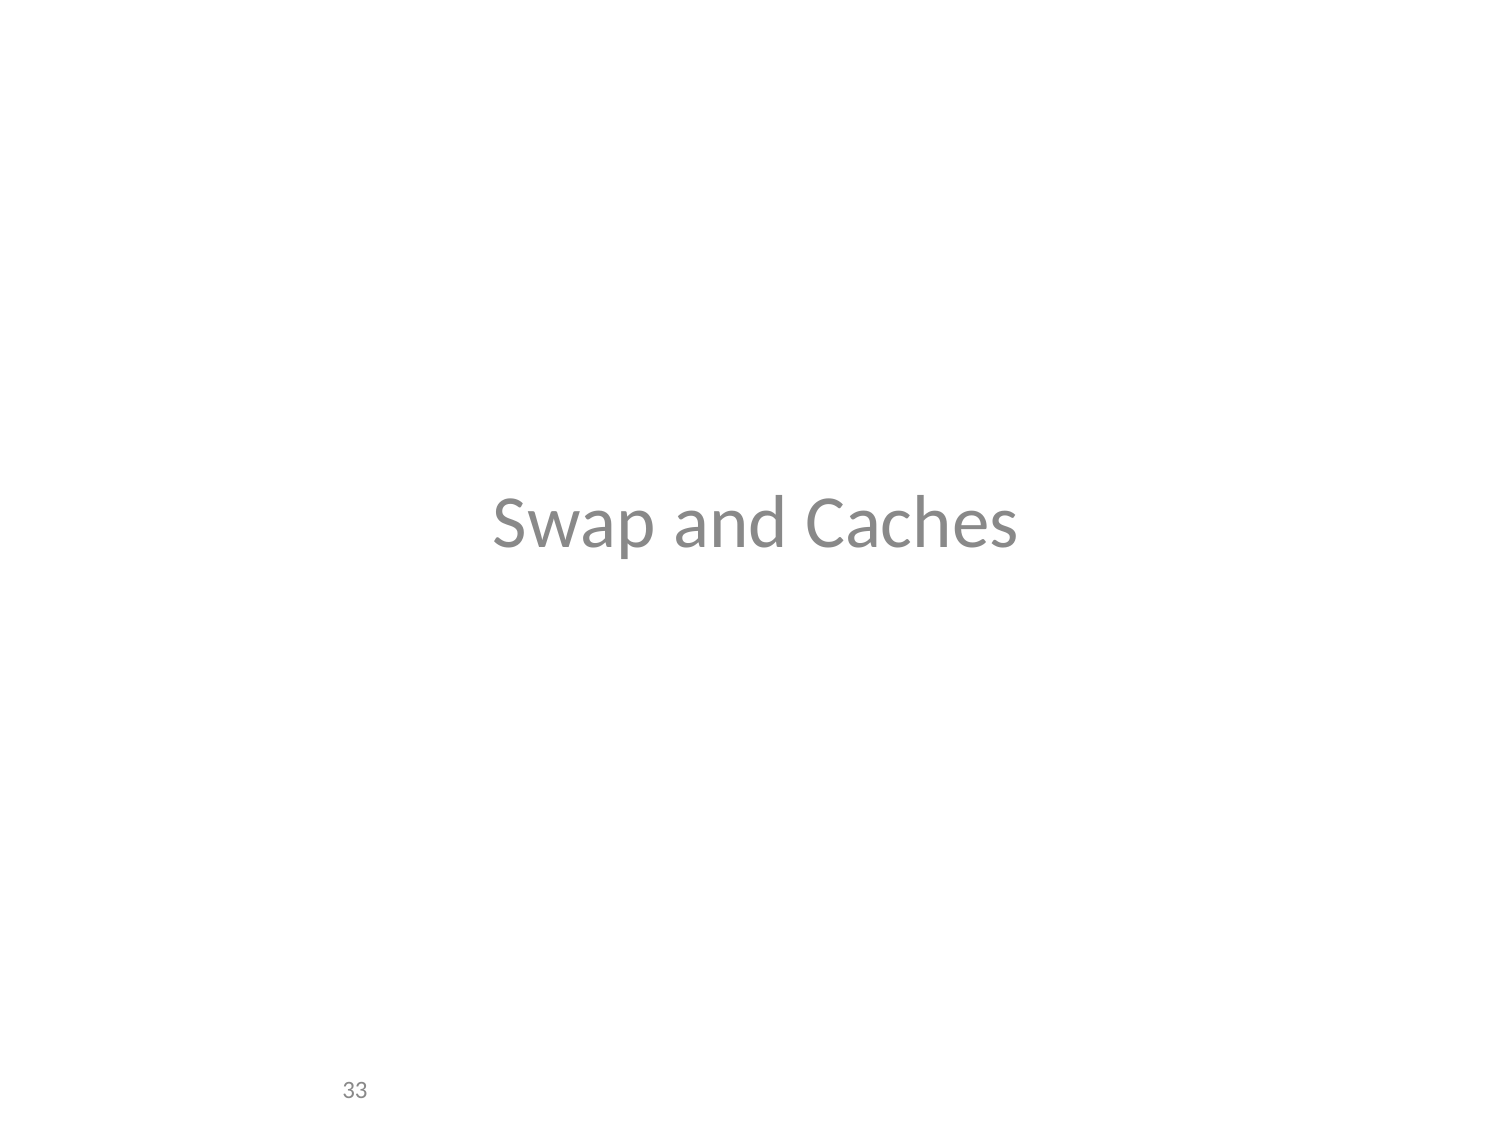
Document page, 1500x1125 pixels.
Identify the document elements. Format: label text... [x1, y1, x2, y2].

text_box Swap and Caches [118, 439, 1394, 574]
text_box <number> [327, 1074, 1207, 1111]
